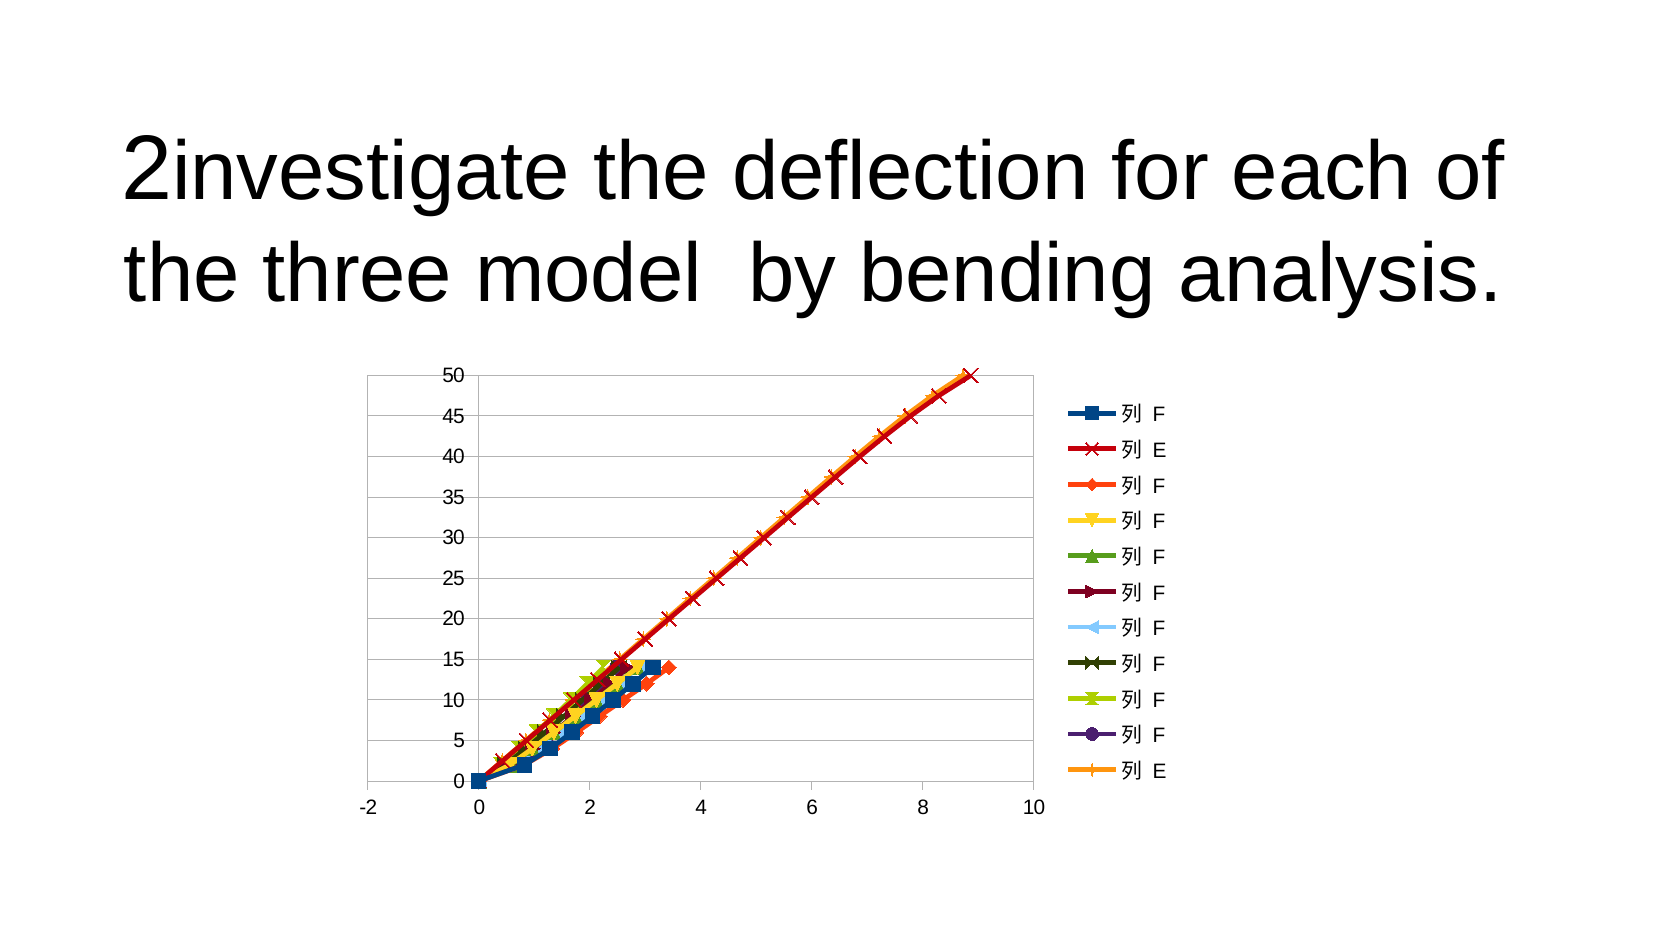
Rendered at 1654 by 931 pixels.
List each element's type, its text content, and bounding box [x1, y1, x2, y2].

chart [342, 354, 1186, 829]
title 2investigate the deflection for each of the three model by bending analysis. [69, 107, 1558, 263]
